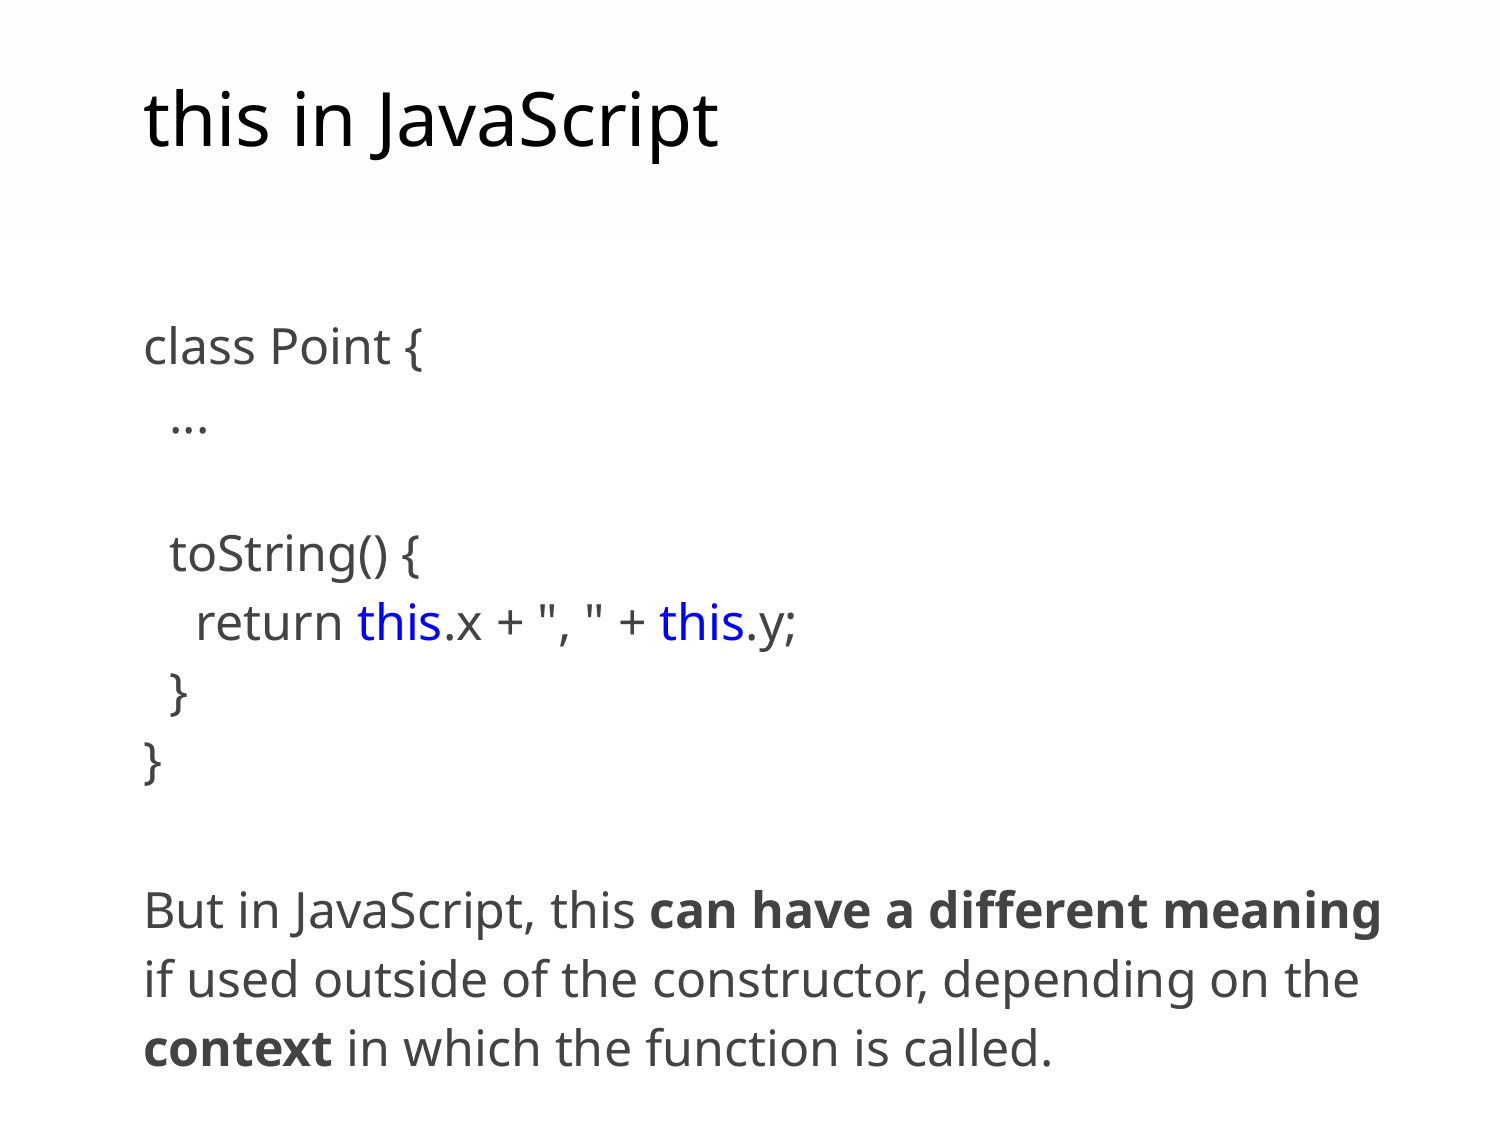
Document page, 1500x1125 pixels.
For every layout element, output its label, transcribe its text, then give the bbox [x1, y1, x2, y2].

list class Point { ... toString() { return this.x + ", " + this.y; } } [128, 290, 1372, 854]
list But in JavaScript, this can have a different meaning if used outside of the constructor, depending on the context in which the function is called. [128, 854, 1418, 1082]
title this in JavaScript [128, 56, 1372, 183]
